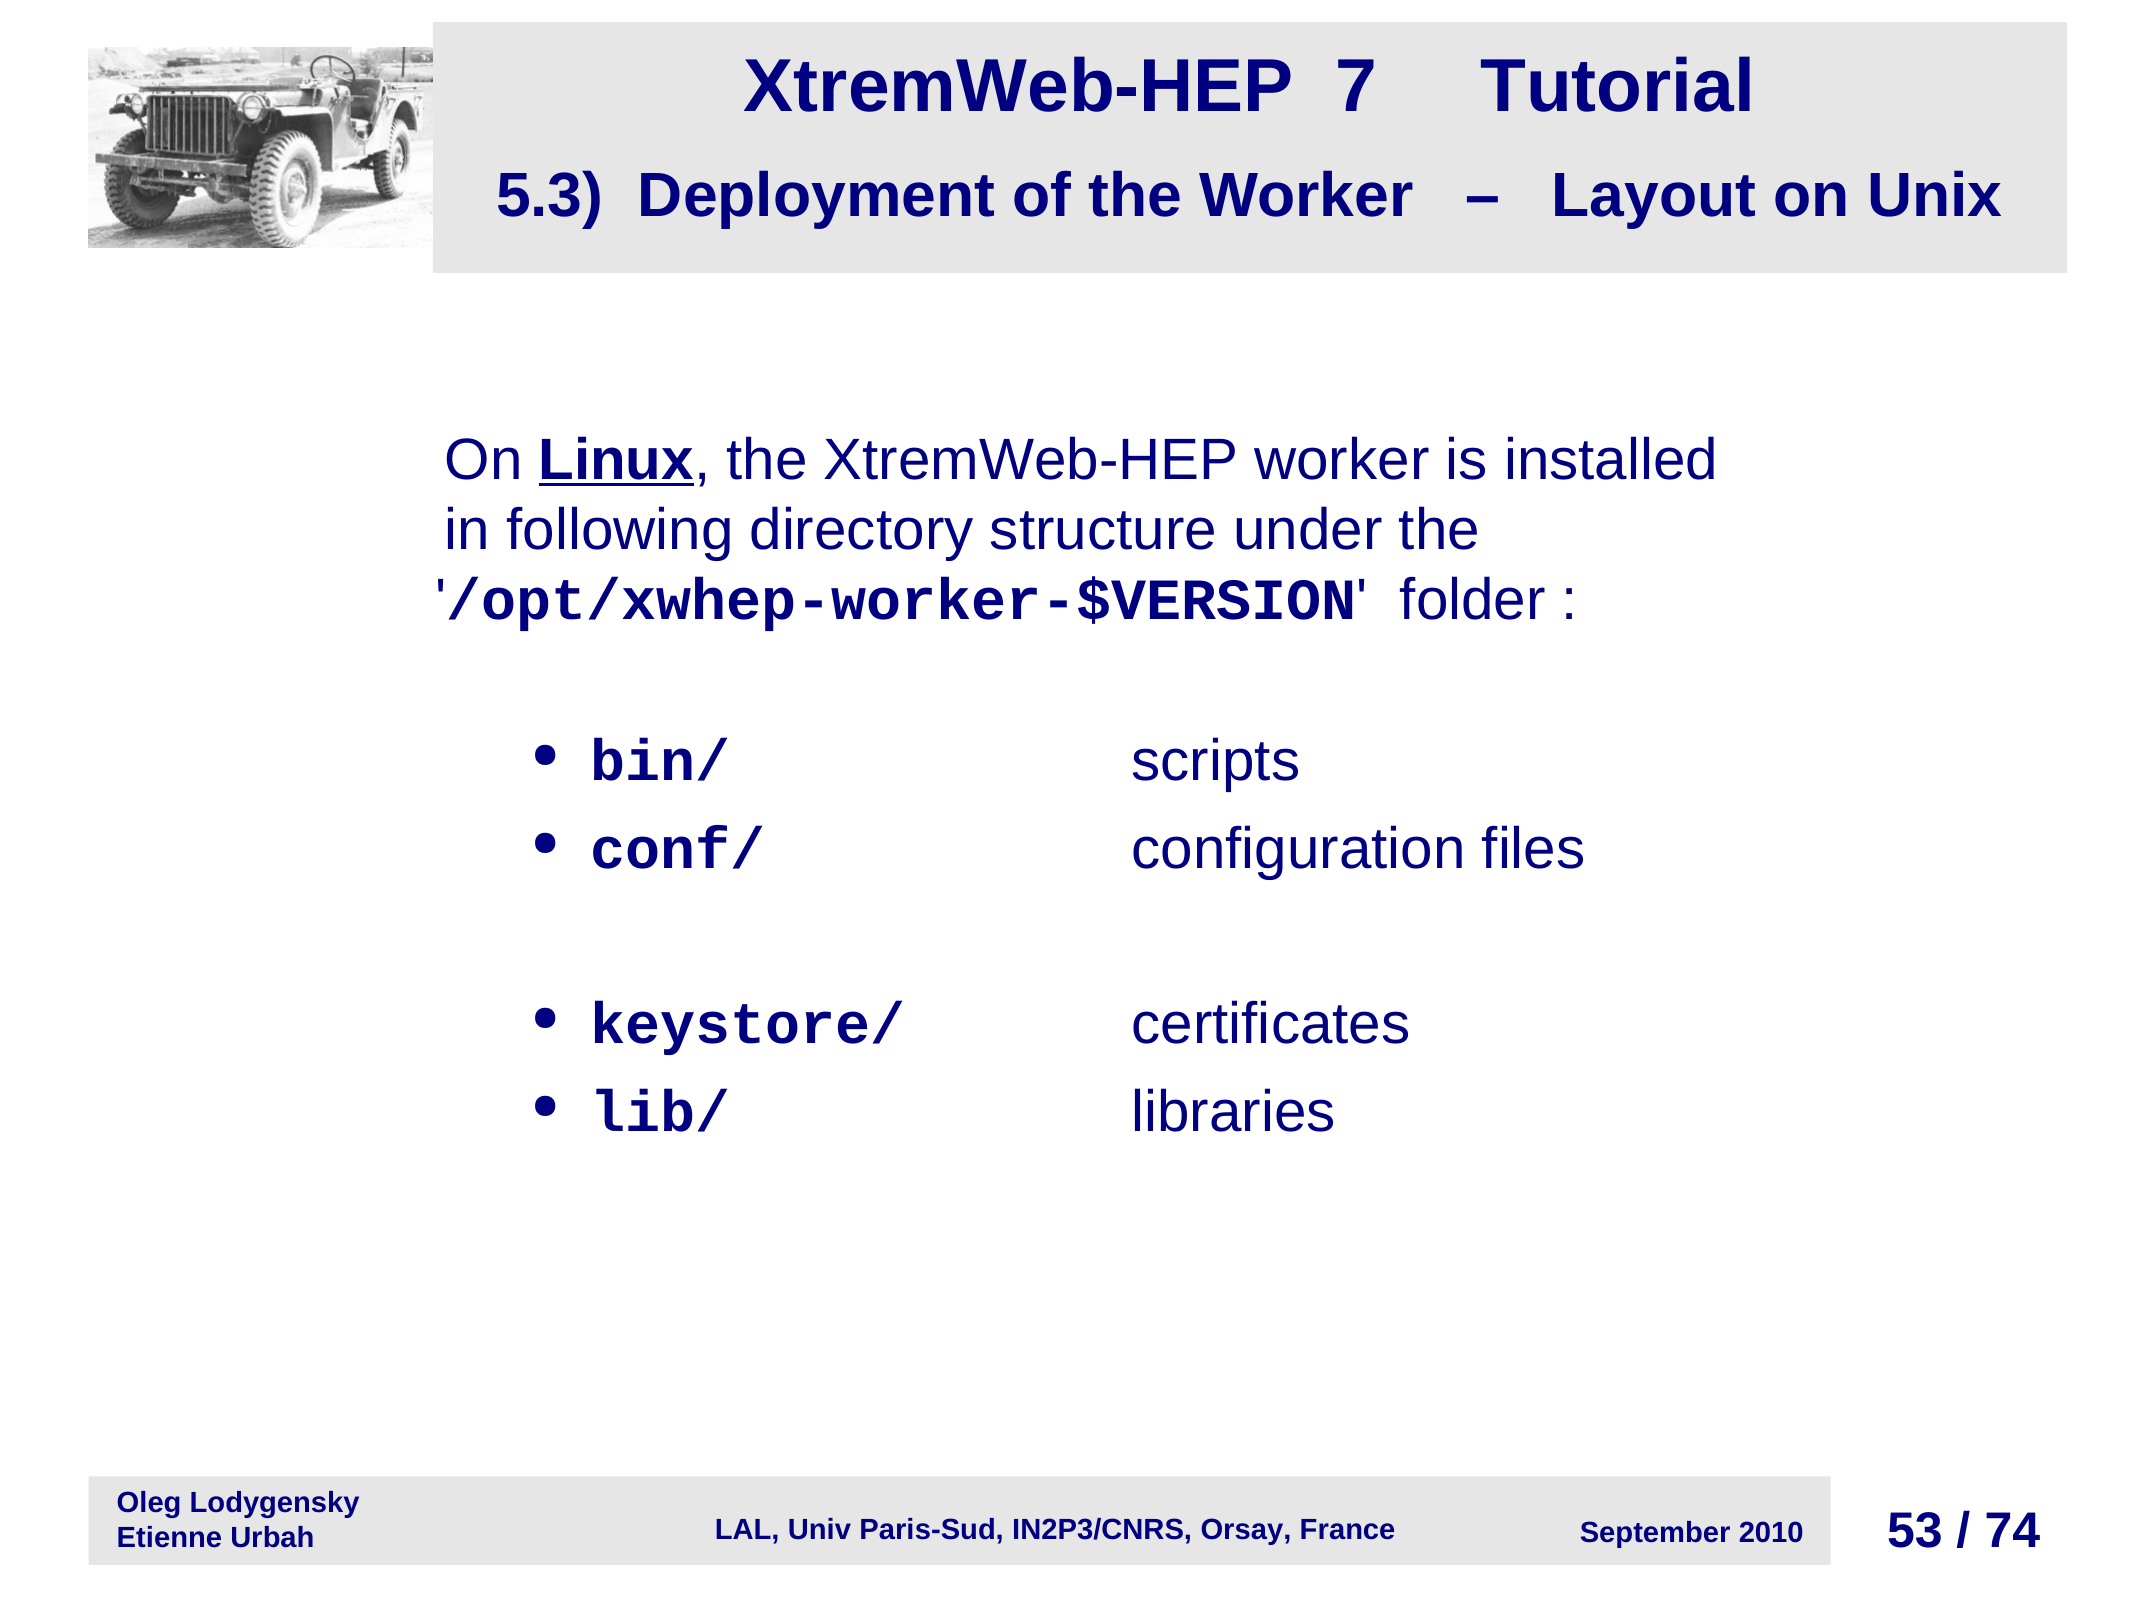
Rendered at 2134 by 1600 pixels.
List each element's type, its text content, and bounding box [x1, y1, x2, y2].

title 5.3) Deployment of the Worker – Layout on Unix [442, 118, 2067, 266]
text_box On Linux, the XtremWeb-HEP worker is installed in following directory structure under the '/opt/xwhep-worker-$VERSION' folder : [435, 420, 1757, 650]
text_box scripts configuration files certificates libraries [1122, 634, 1876, 1095]
text_box bin/ conf/ keystore/ lib/ [531, 650, 916, 1144]
picture [88, 47, 433, 248]
